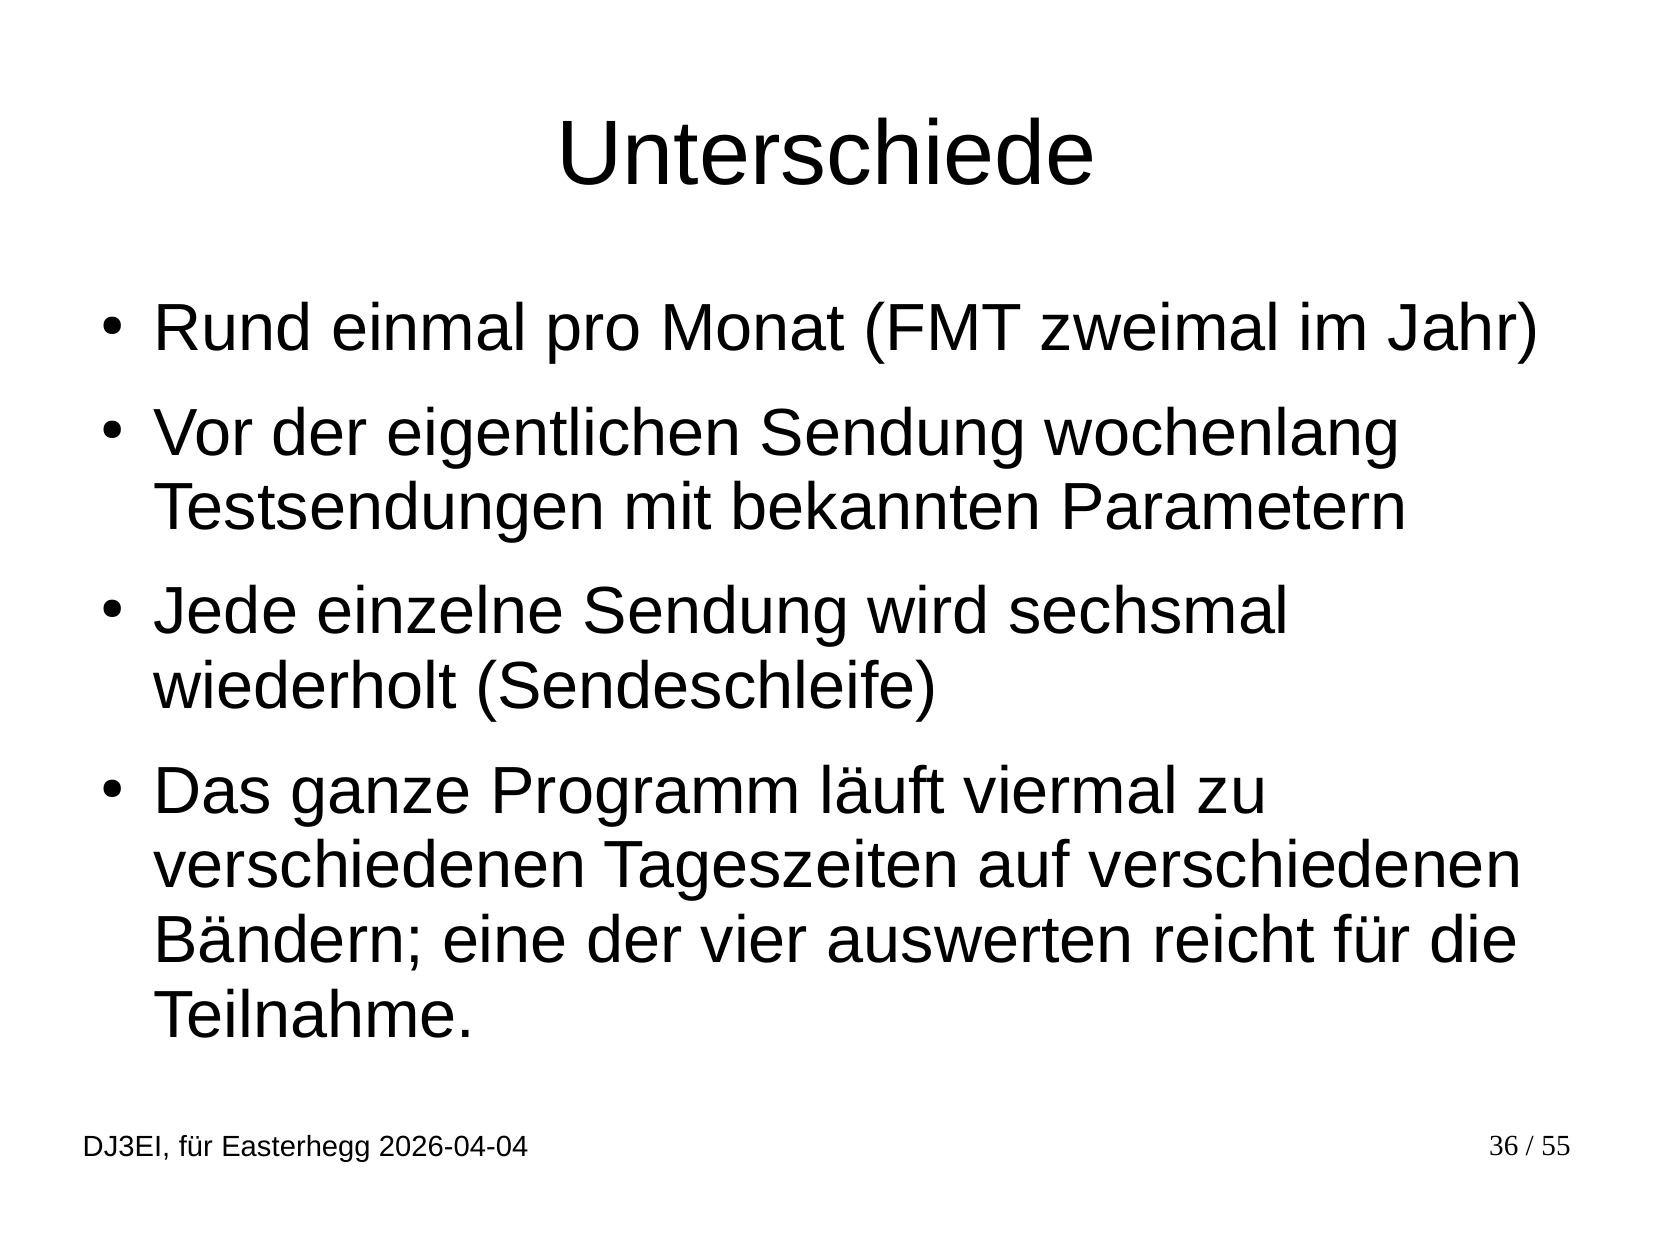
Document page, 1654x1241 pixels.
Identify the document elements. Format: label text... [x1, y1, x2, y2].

list Rund einmal pro Monat (FMT zweimal im Jahr) Vor der eigentlichen Sendung wochenlang Testsendungen mit bekannten Parametern Jede einzelne Sendung wird sechsmal wiederholt (Sendeschleife) Das ganze Programm läuft viermal zu verschiedenen Tageszeiten auf verschiedenen Bändern; eine der vier auswerten reicht für die Teilnahme. [82, 290, 1571, 1104]
title Unterschiede [82, 49, 1571, 257]
